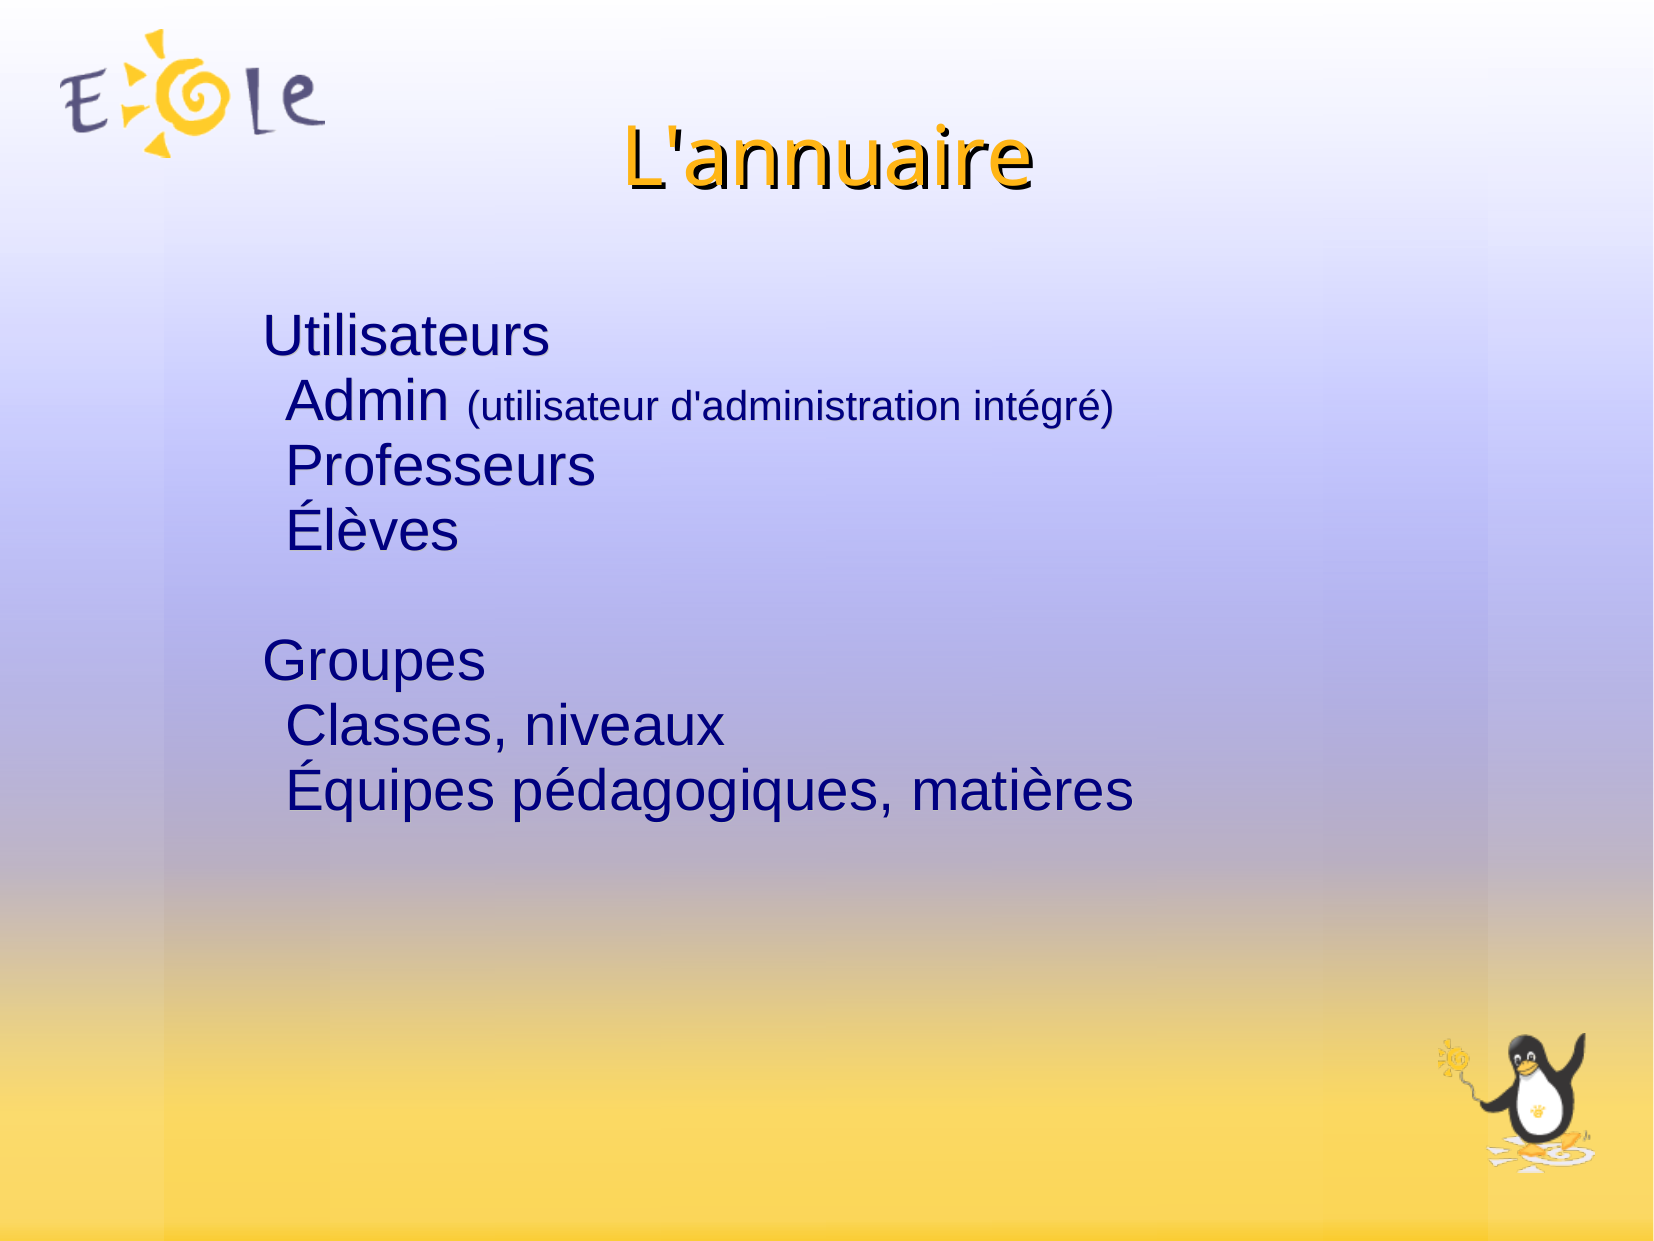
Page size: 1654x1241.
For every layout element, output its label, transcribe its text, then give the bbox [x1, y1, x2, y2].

picture [0, 0, 1654, 1241]
title L'annuaire [82, 49, 1571, 257]
text_box Utilisateurs Admin (utilisateur d'administration intégré) Professeurs Élèves Groupes Classes, niveaux Équipes pédagogiques, matières [212, 295, 1446, 1071]
